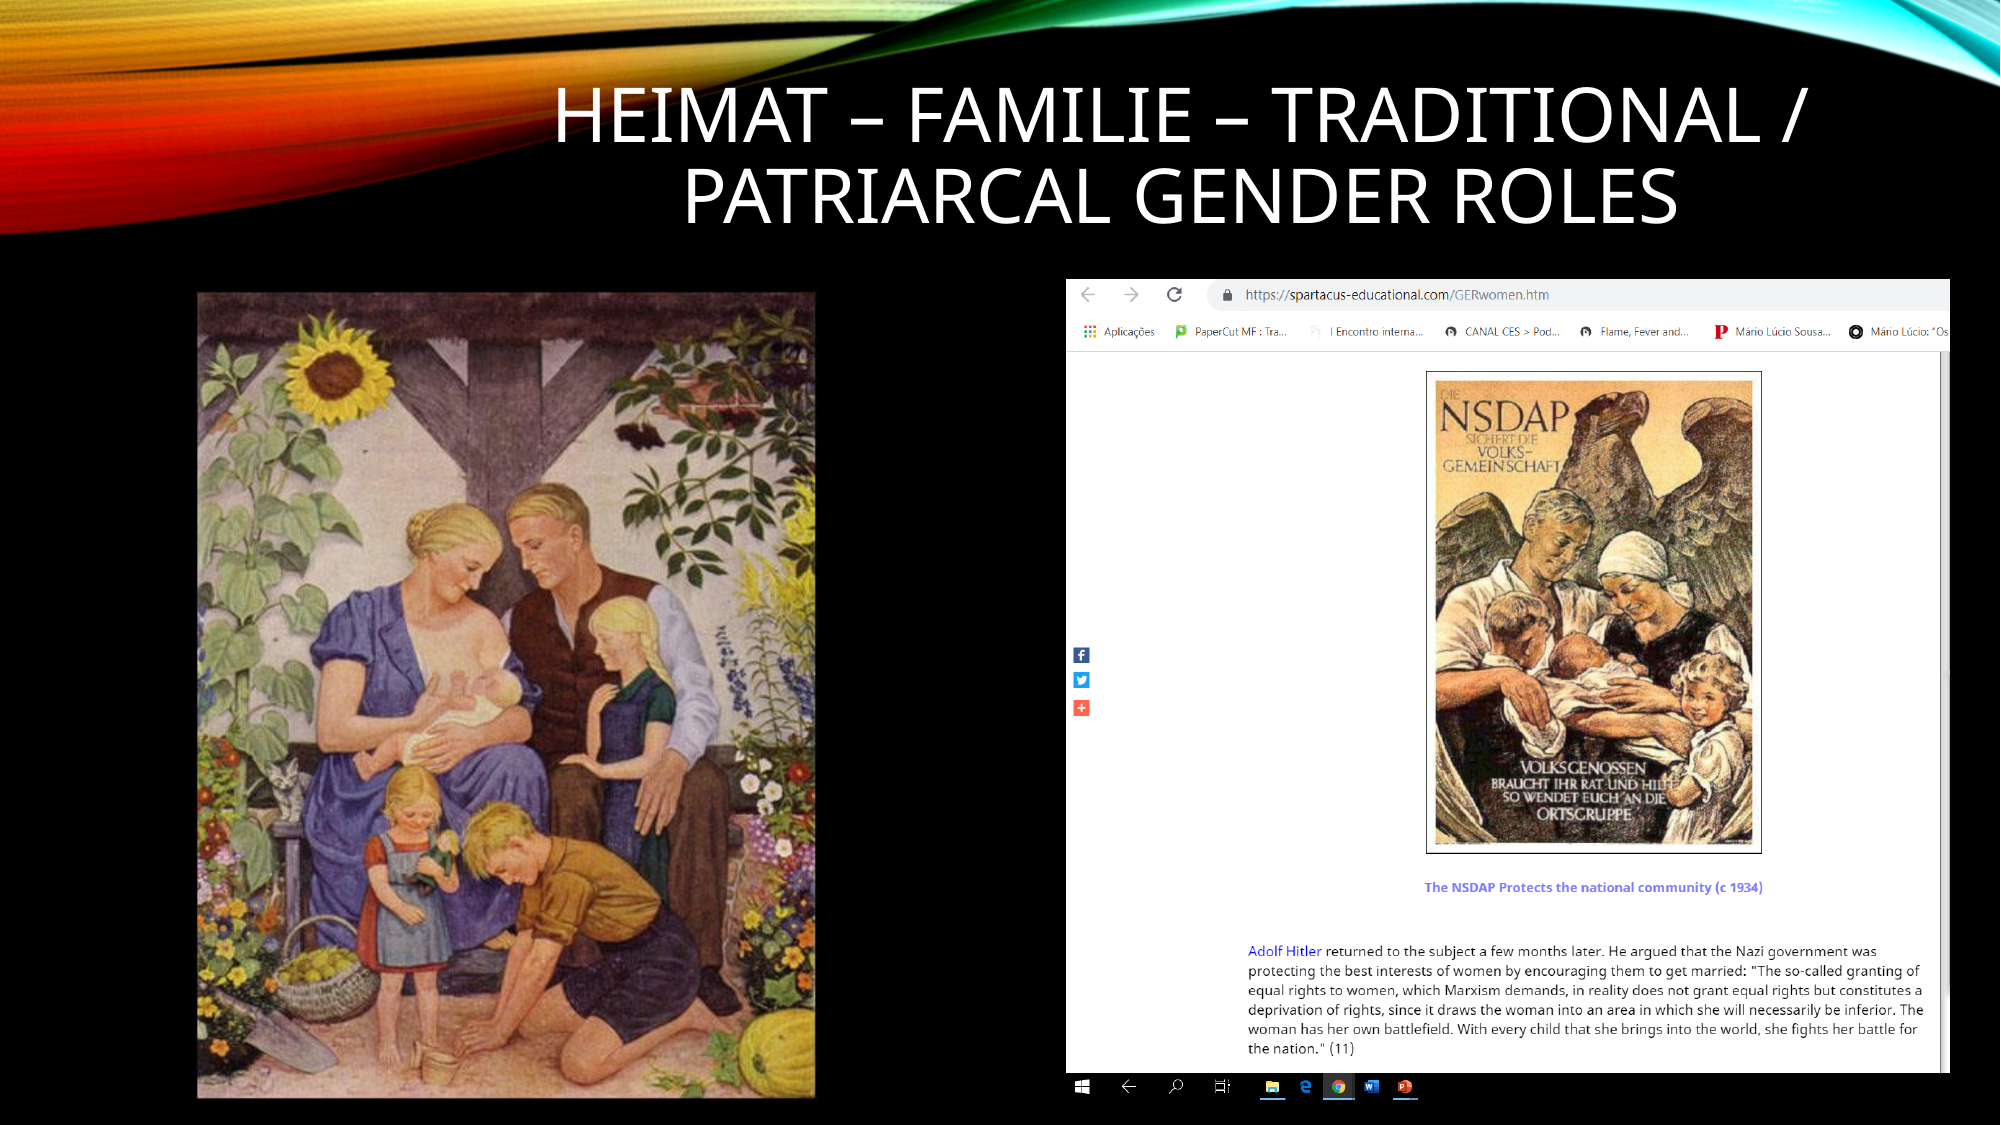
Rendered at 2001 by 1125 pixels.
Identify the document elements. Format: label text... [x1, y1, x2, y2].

picture [1066, 279, 1950, 1100]
title Heimat – Familie – Traditional / patriarcal gender roles [474, 37, 1888, 280]
picture [196, 291, 817, 1100]
